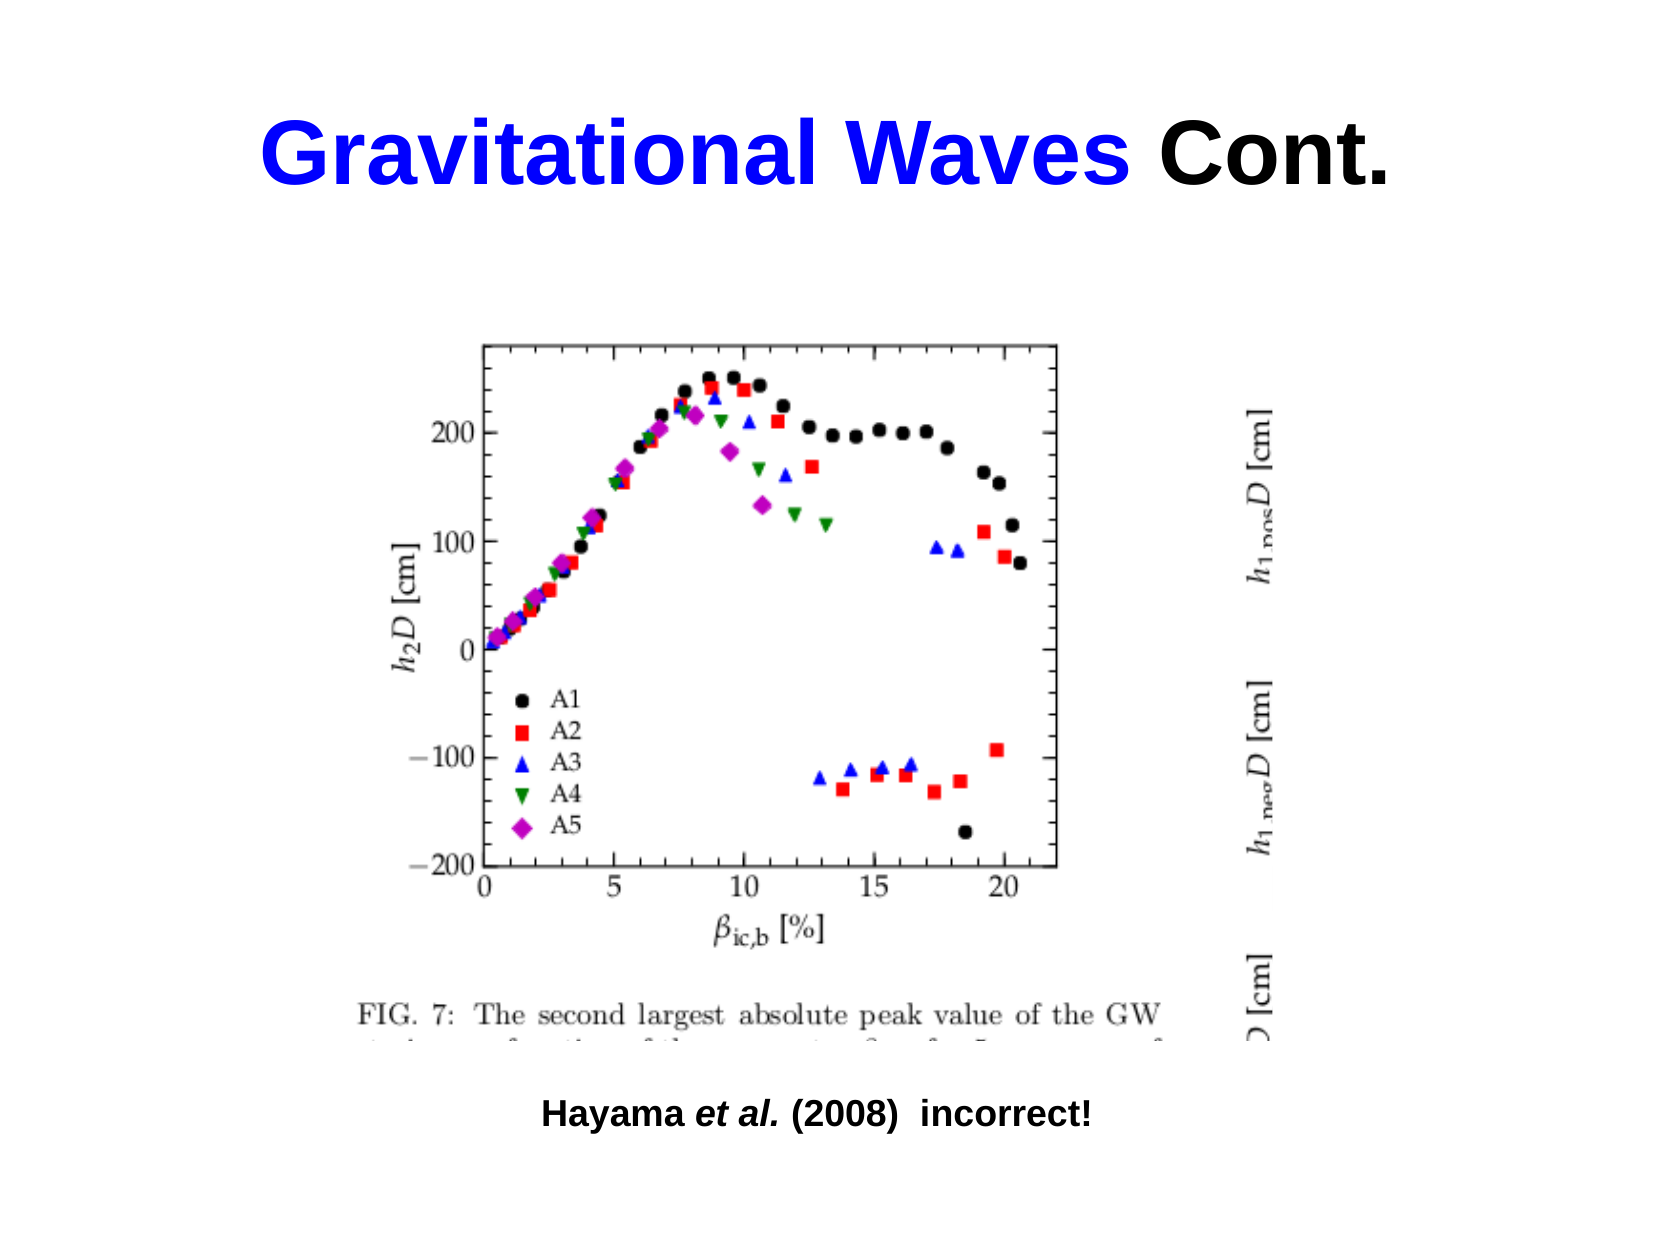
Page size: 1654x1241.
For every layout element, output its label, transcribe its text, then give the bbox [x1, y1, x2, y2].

picture [230, 270, 1273, 1041]
text_box Hayama et al. (2008) incorrect! [352, 1084, 1282, 1142]
title Gravitational Waves Cont. [82, 49, 1571, 257]
